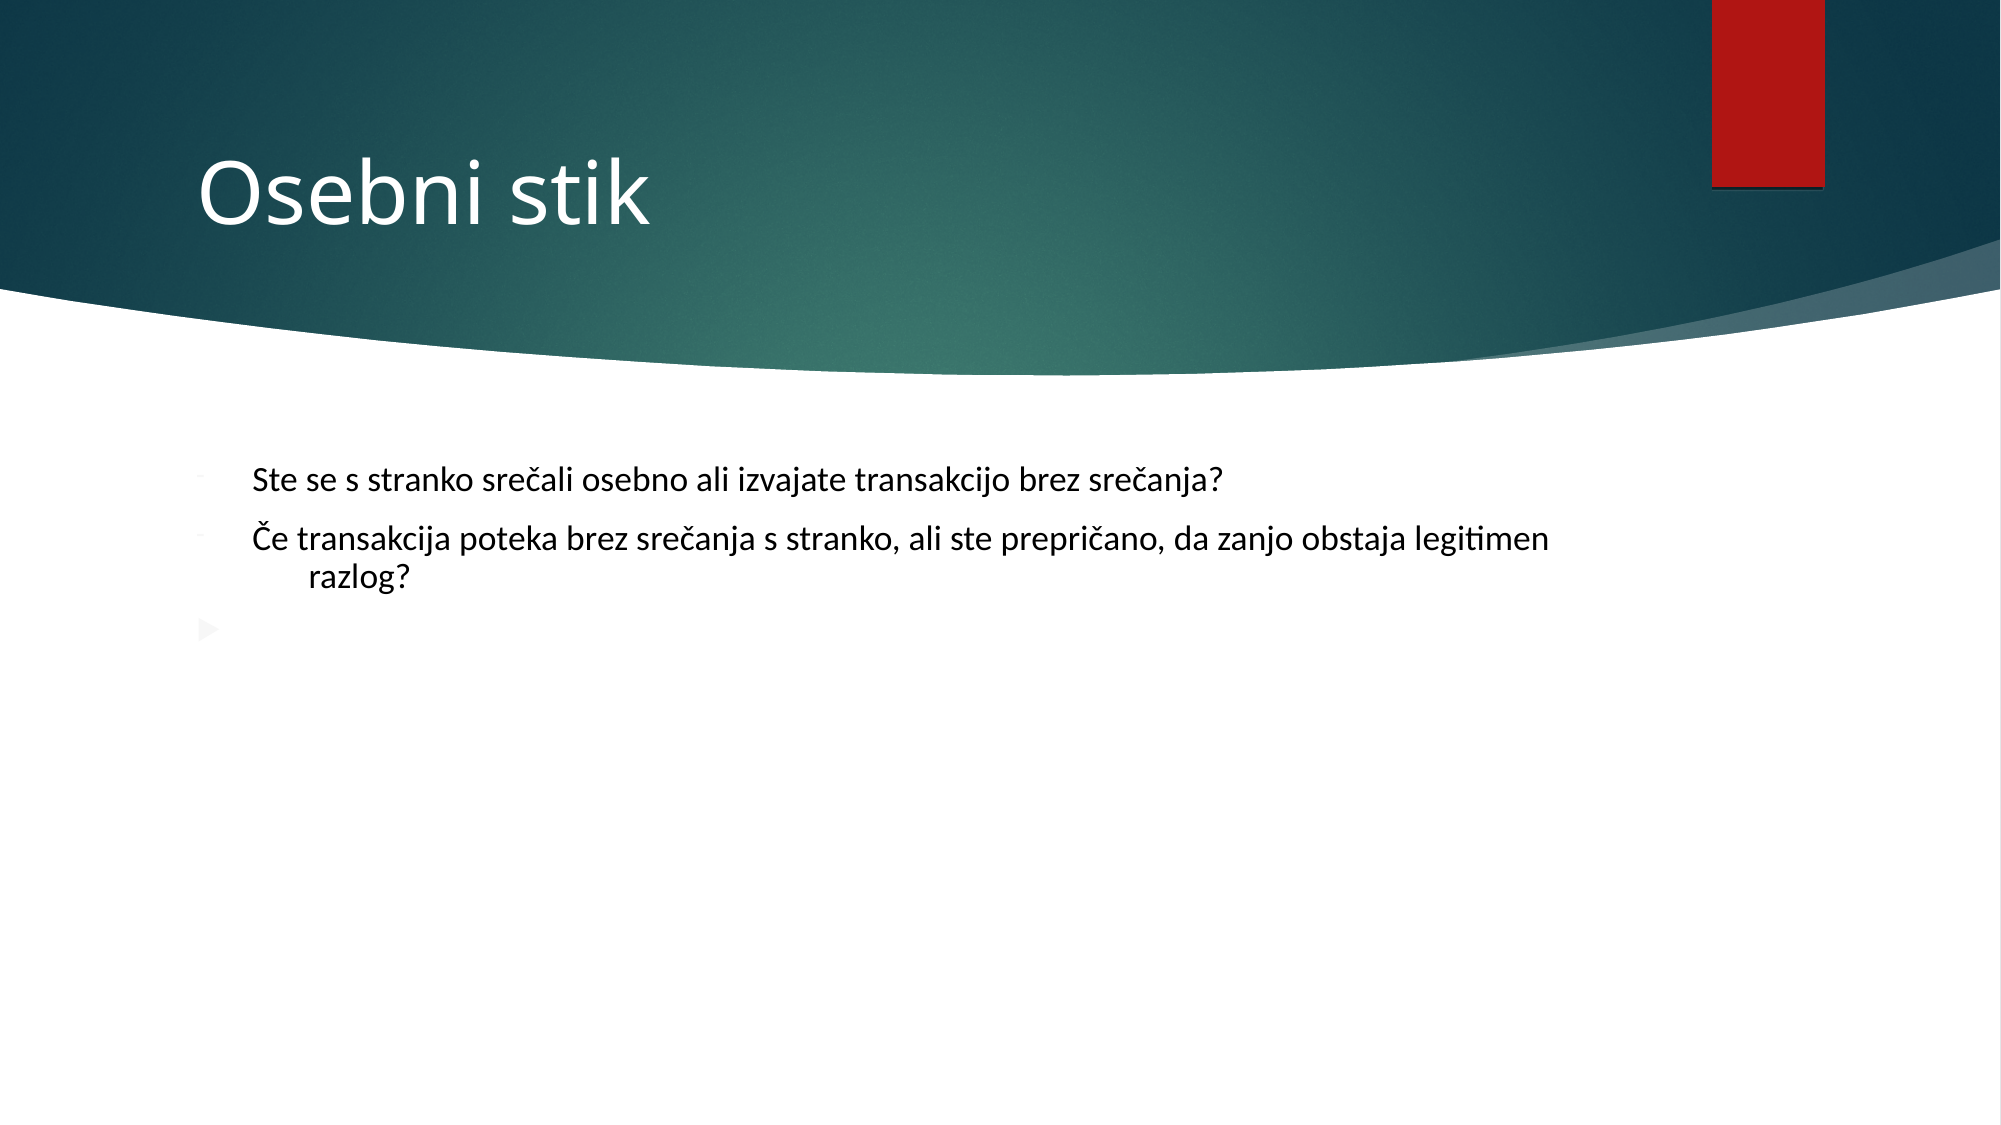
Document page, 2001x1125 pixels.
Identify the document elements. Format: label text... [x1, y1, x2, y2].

list Ste se s stranko srečali osebno ali izvajate transakcijo brez srečanja? Če transakcija poteka brez srečanja s stranko, ali ste prepričano, da zanjo obstaja legitimen razlog? [181, 453, 1649, 1025]
text_box [0, 0, 2000, 1125]
title Osebni stik [181, 74, 1649, 305]
